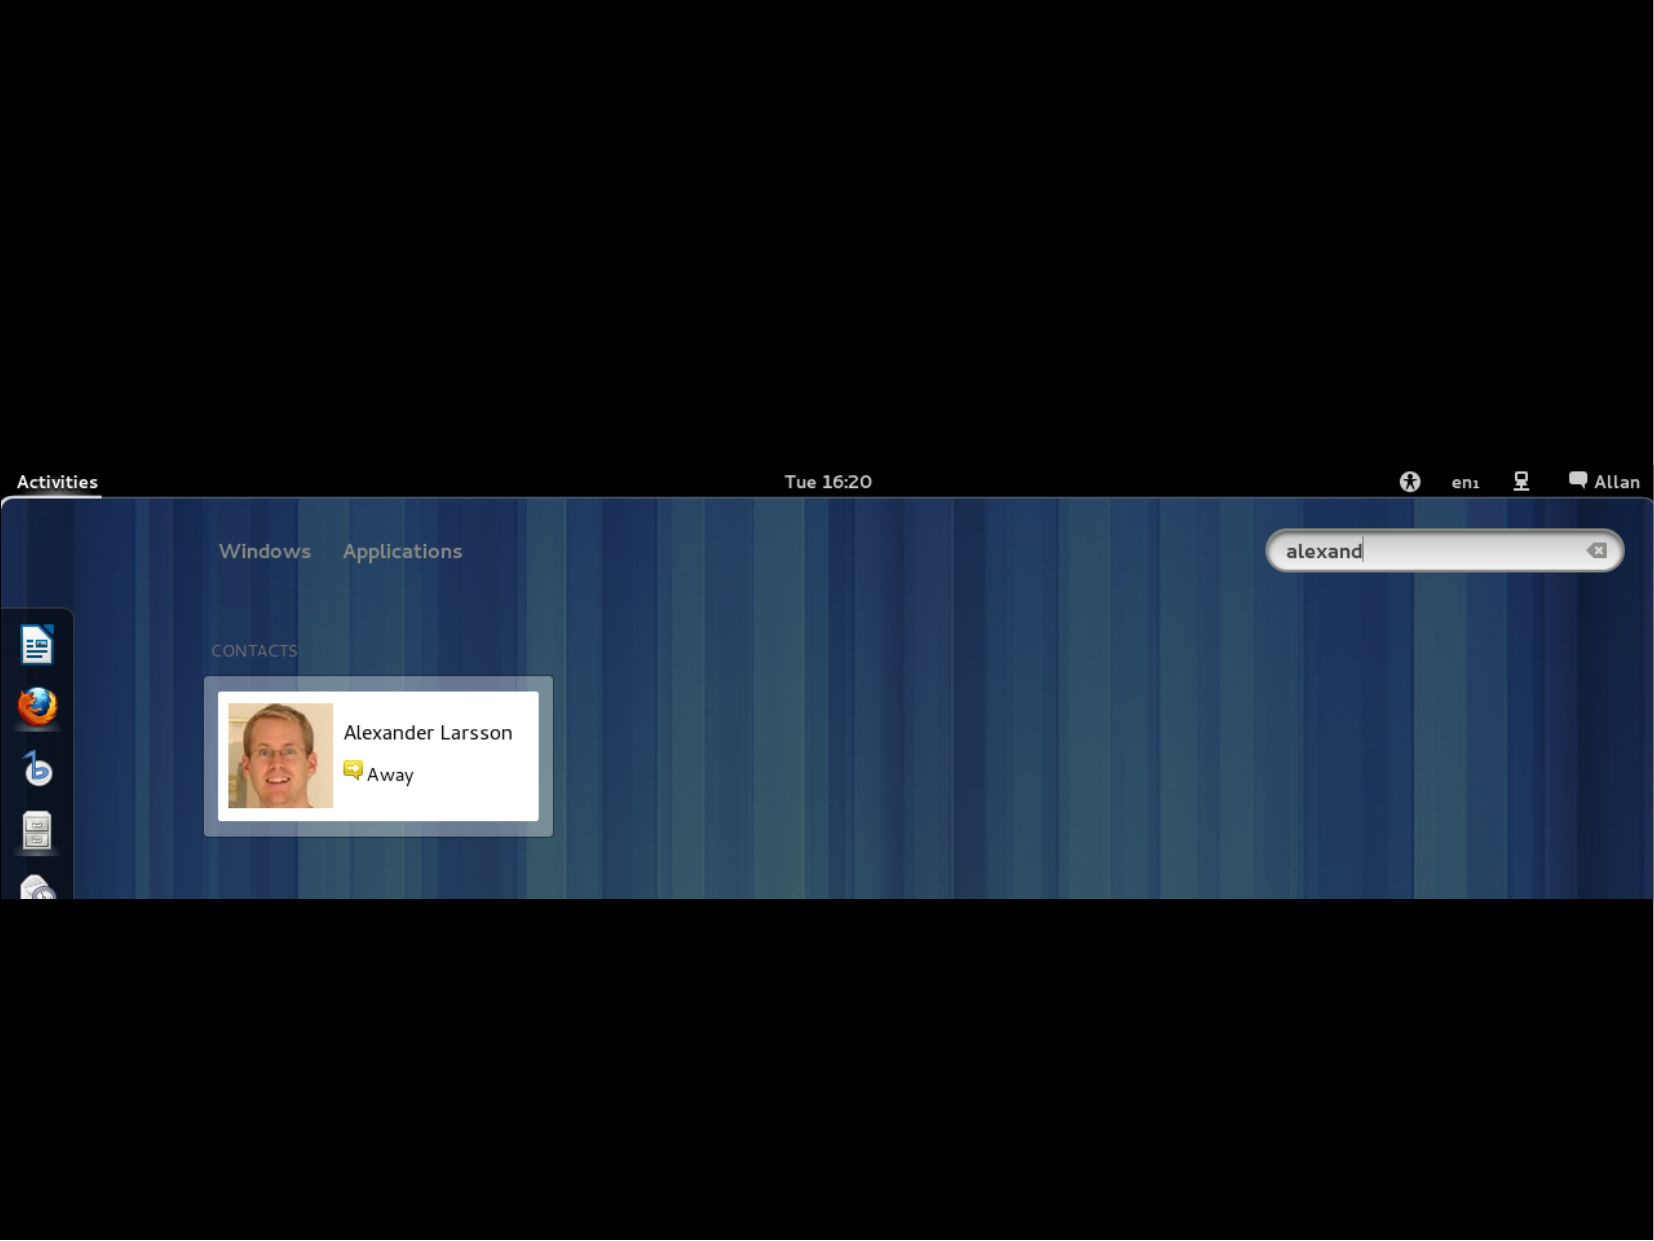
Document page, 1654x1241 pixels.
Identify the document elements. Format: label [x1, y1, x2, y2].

picture [1, 465, 1654, 899]
